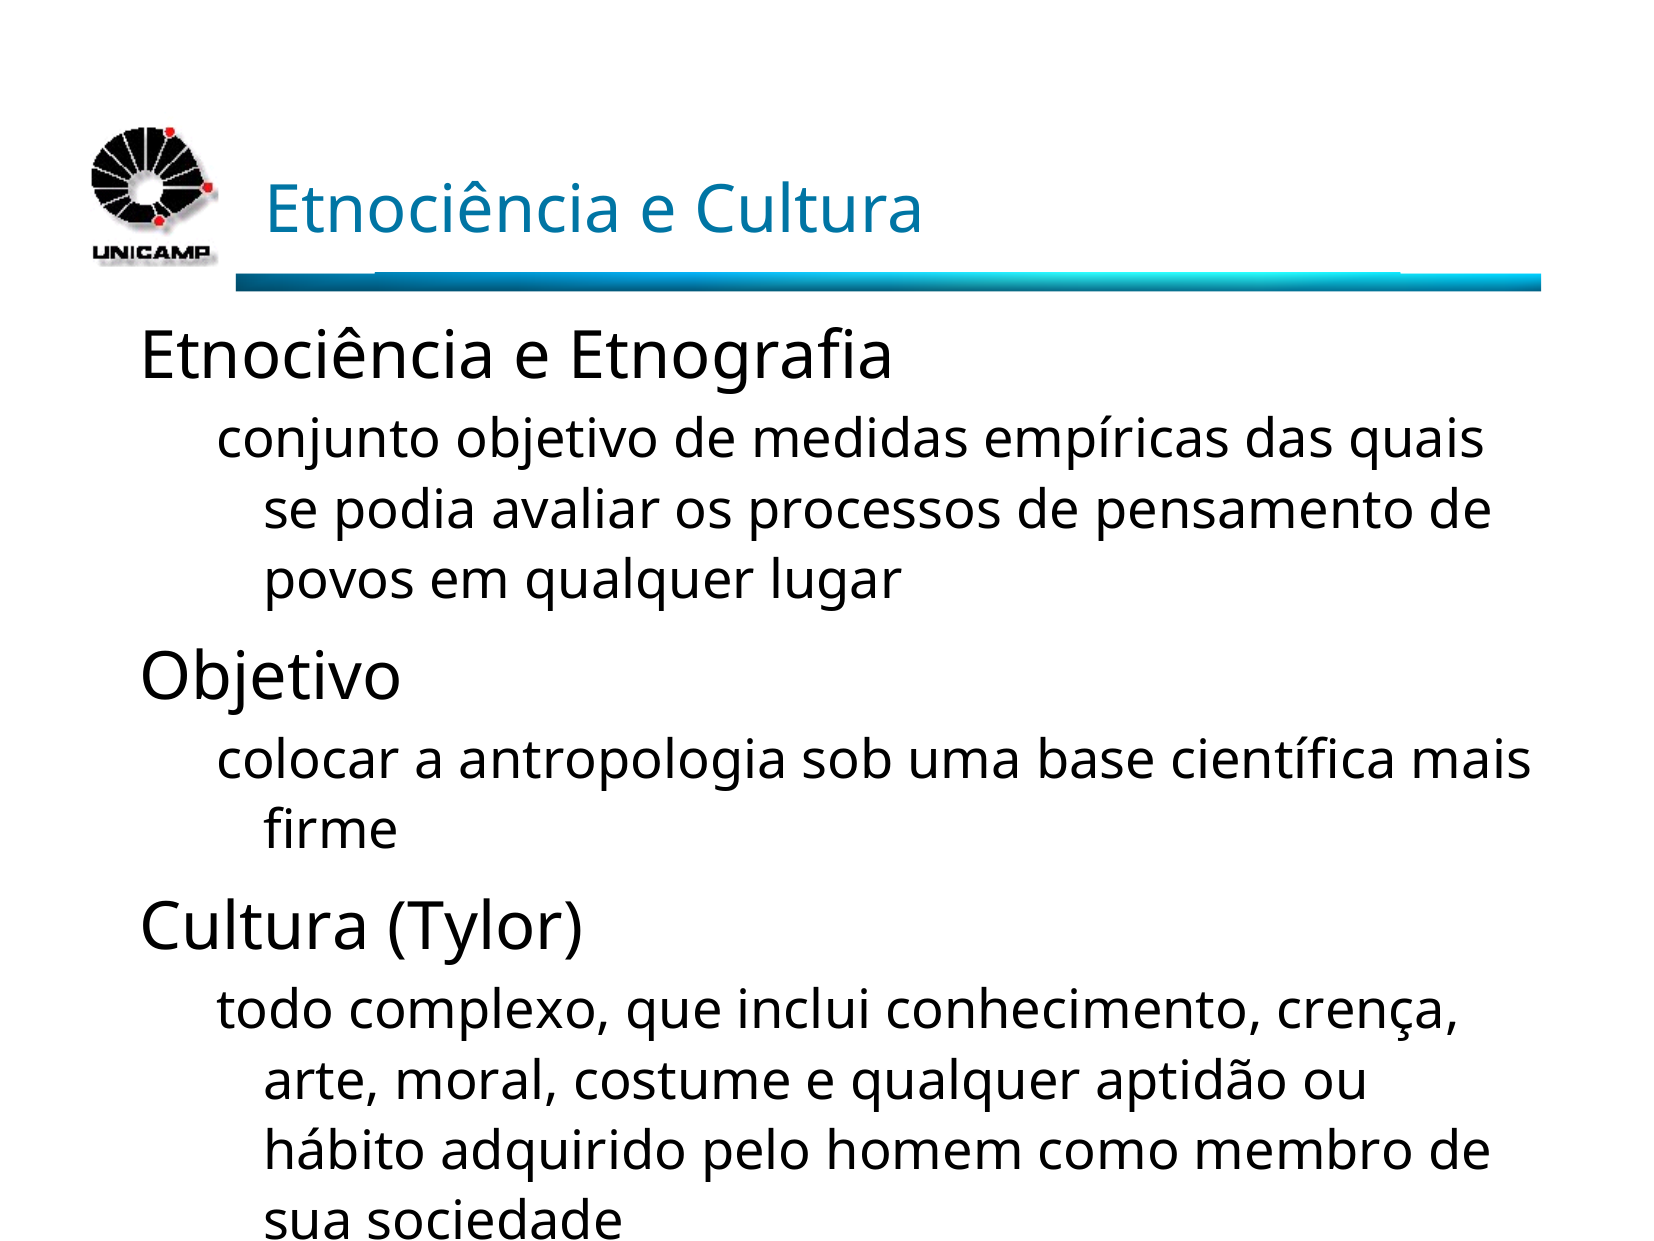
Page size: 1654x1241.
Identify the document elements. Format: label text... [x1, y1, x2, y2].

picture [125, 272, 1654, 295]
title Etnociência e Cultura [264, 42, 1534, 250]
list Etnociência e Etnografia conjunto objetivo de medidas empíricas das quais se podia avaliar os processos de pensamento de povos em qualquer lugar Objetivo colocar a antropologia sob uma base científica mais firme Cultura (Tylor) todo complexo, que inclui conhecimento, crença, arte, moral, costume e qualquer aptidão ou hábito adquirido pelo homem como membro de sua sociedade [121, 309, 1534, 1182]
